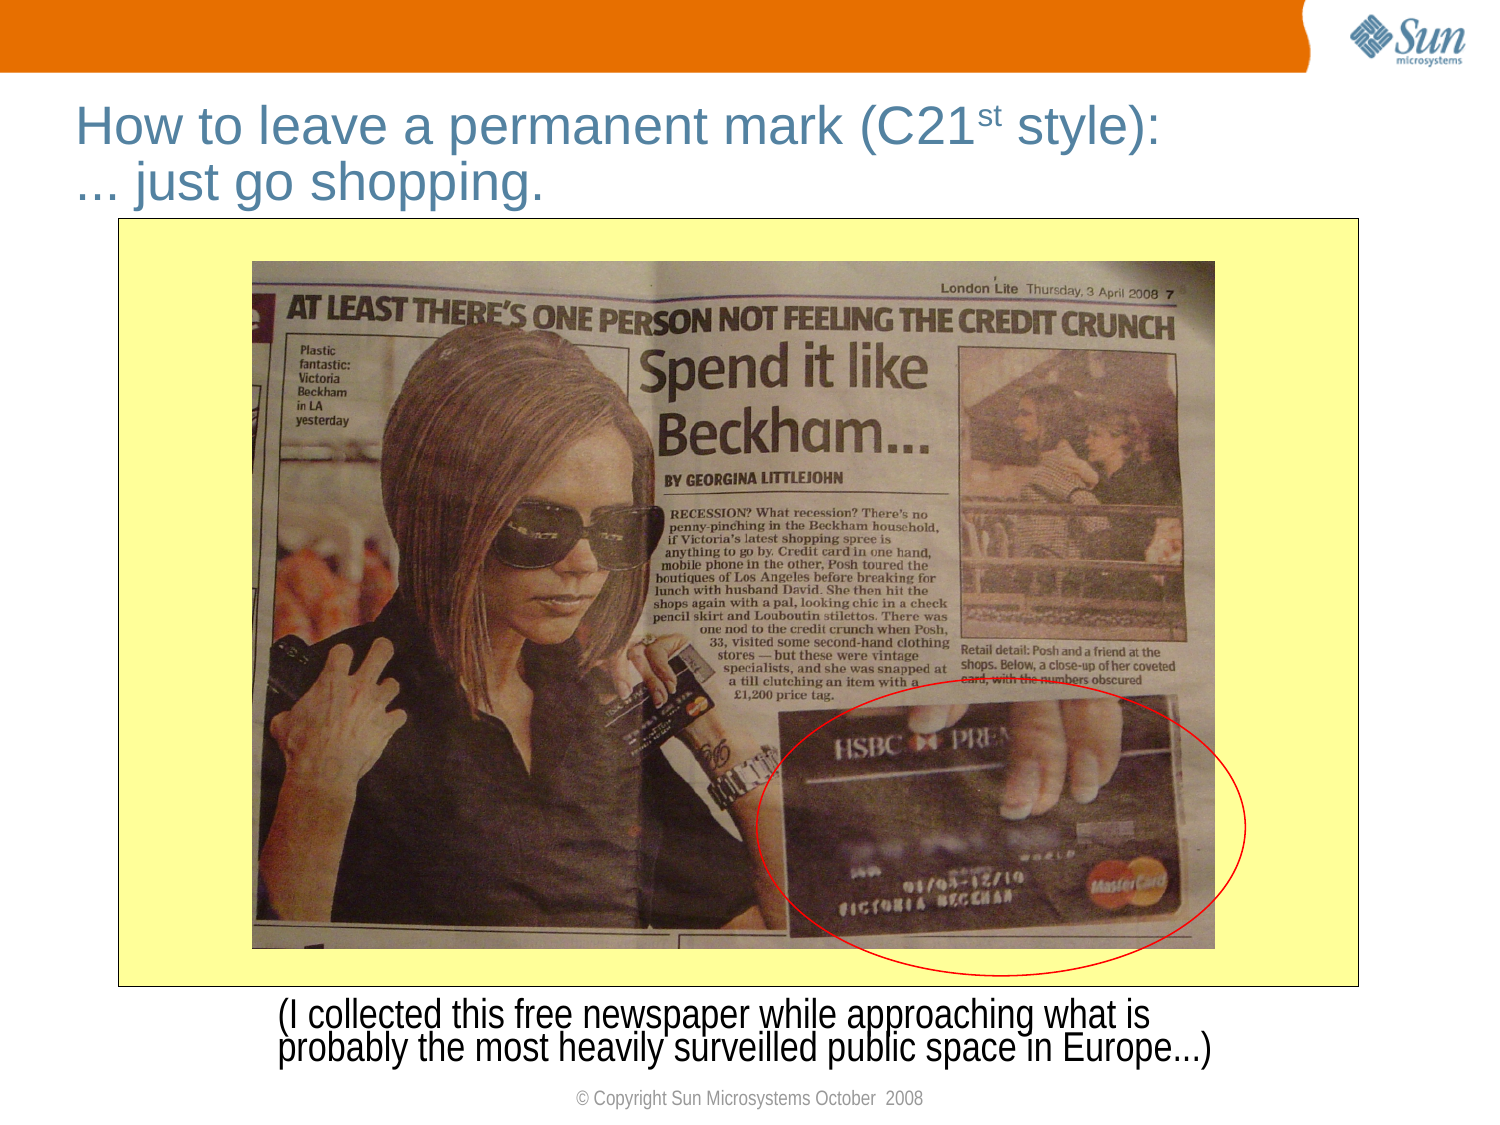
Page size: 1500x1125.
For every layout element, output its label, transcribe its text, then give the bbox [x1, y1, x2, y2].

text_box [118, 221, 1359, 987]
title How to leave a permanent mark (C21st style): ... just go shopping. [75, 99, 1437, 221]
picture [0, 0, 1500, 75]
picture [1146, 902, 1215, 949]
picture [758, 680, 1215, 949]
picture [252, 261, 1215, 949]
text_box (I collected this free newspaper while approaching what is probably the most heavily surveilled public space in Europe...) [262, 994, 1257, 1076]
